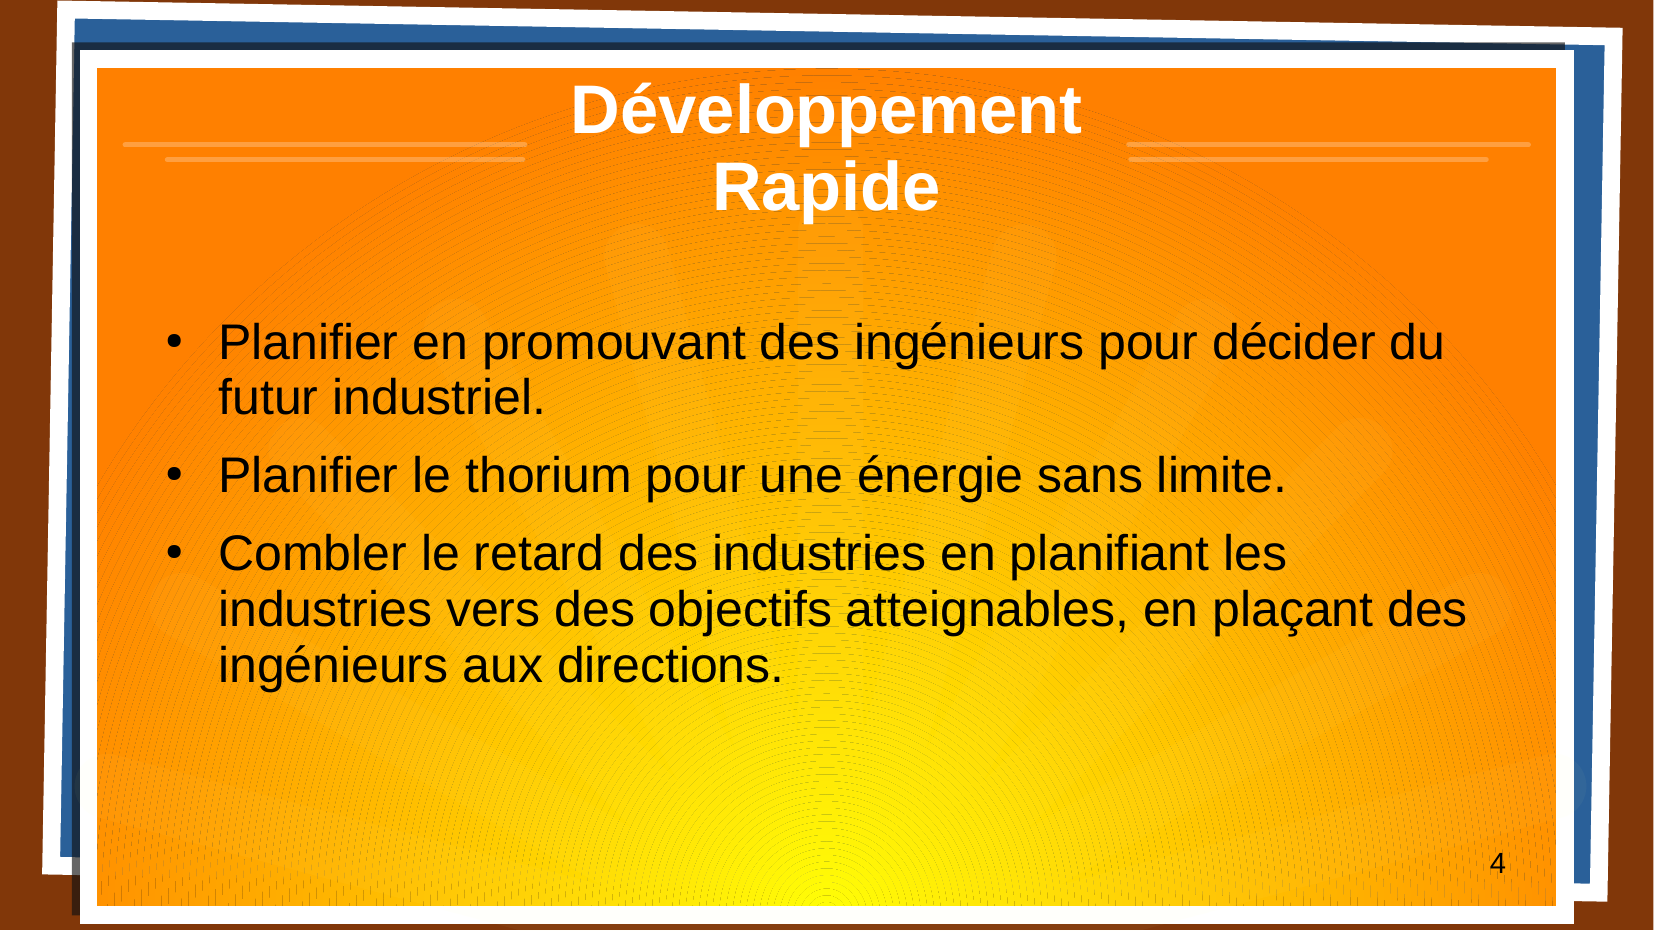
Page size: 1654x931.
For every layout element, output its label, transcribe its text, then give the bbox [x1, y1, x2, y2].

title Développement Rapide [531, 70, 1123, 225]
list Planifier en promouvant des ingénieurs pour décider du futur industriel. Planifier le thorium pour une énergie sans limite. Combler le retard des industries en planifiant les industries vers des objectifs atteignables, en plaçant des ingénieurs aux directions. [147, 236, 1506, 827]
